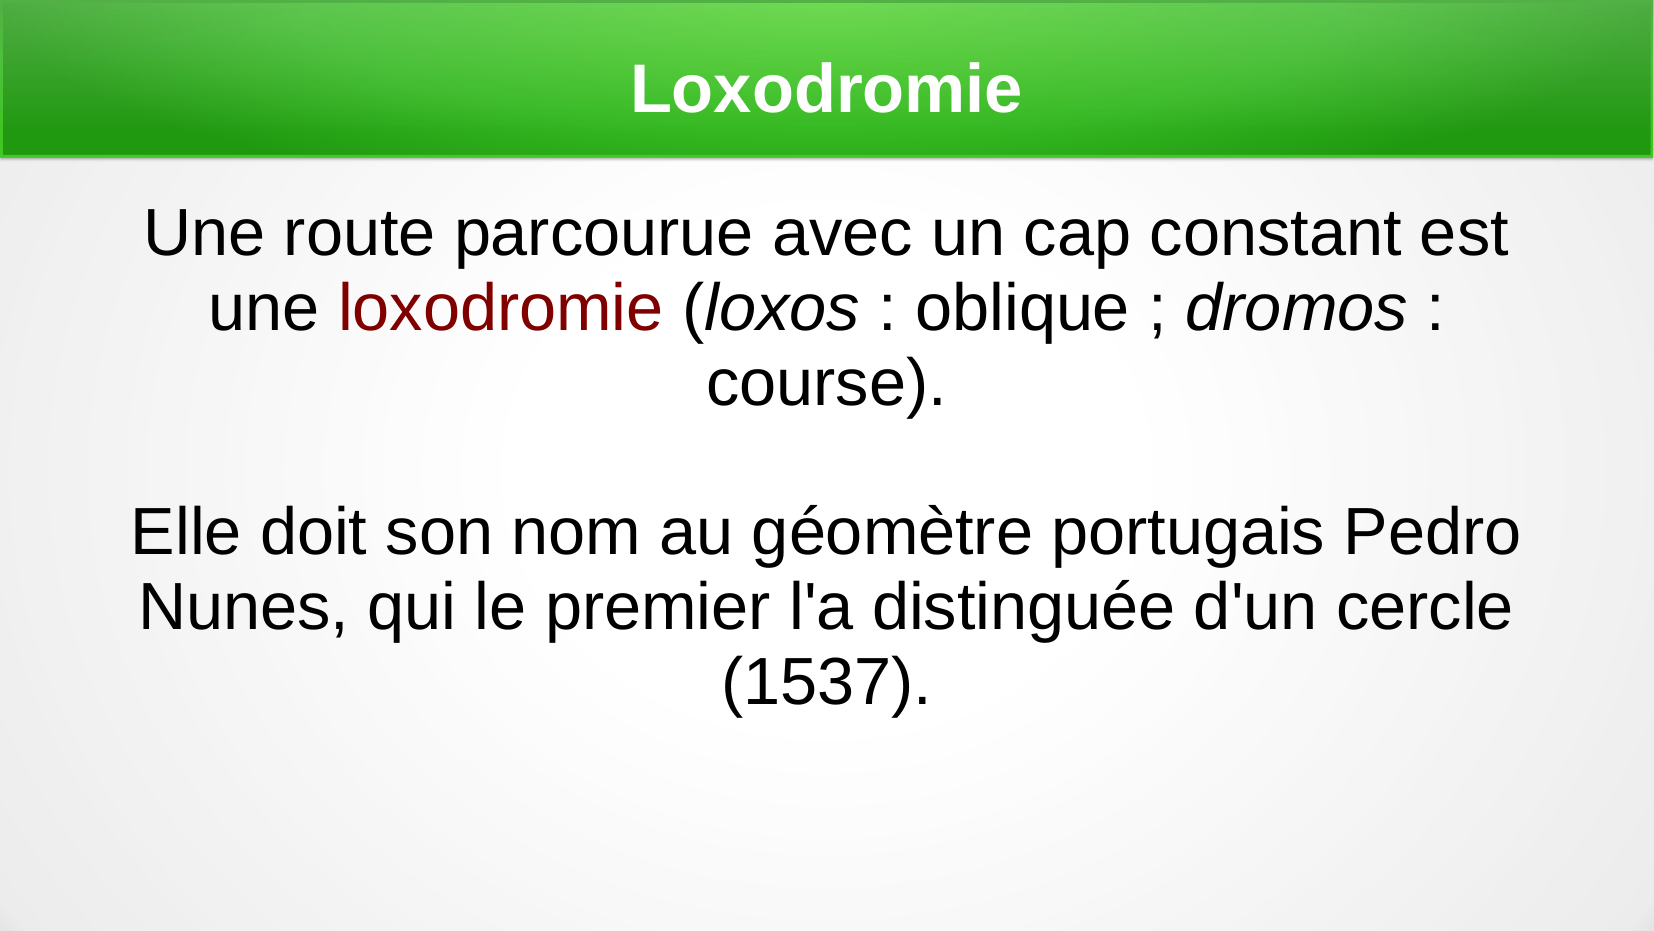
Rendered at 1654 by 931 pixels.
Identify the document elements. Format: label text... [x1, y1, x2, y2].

subtitle Une route parcourue avec un cap constant est une loxodromie (loxos : oblique ; dromos : course). Elle doit son nom au géomètre portugais Pedro Nunes, qui le premier l'a distinguée d'un cercle (1537). [82, 197, 1571, 792]
title Loxodromie [82, 35, 1571, 142]
